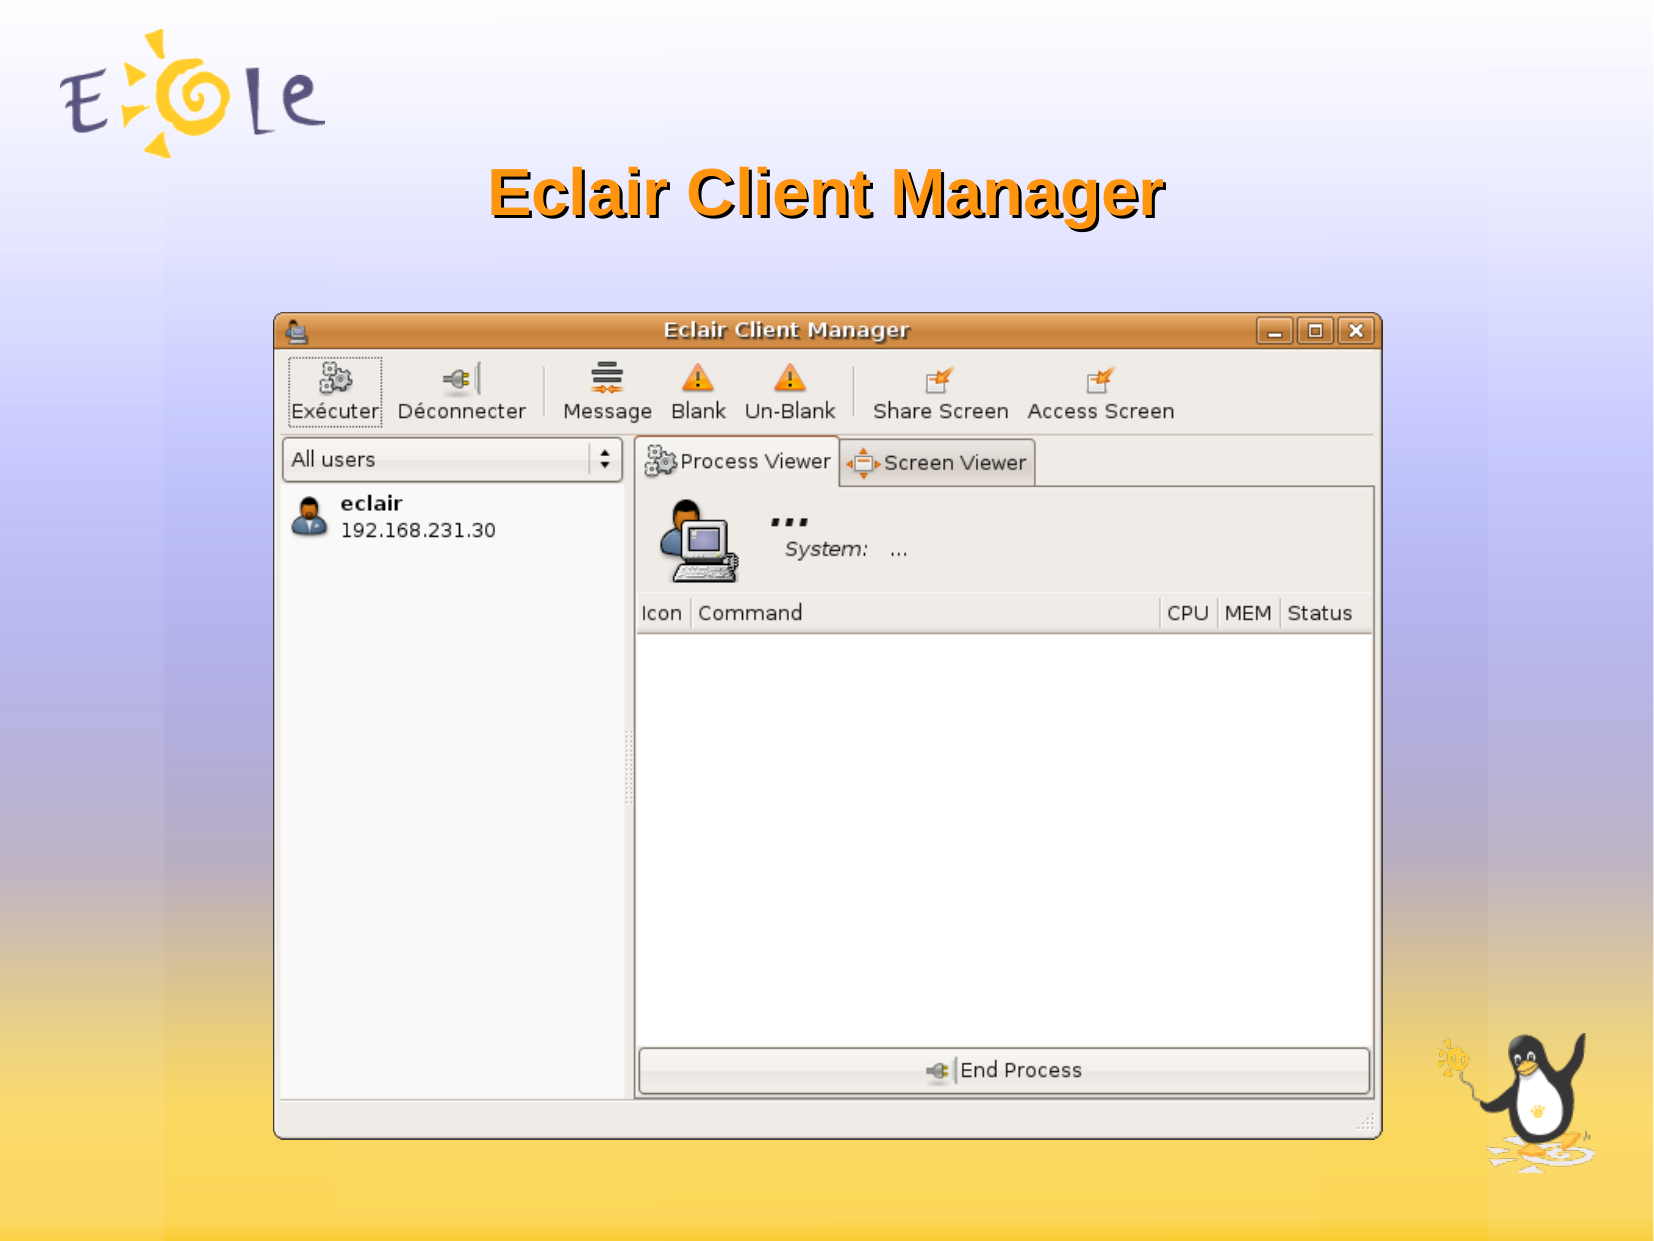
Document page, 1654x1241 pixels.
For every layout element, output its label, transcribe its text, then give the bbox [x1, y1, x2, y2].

picture [0, 0, 1654, 1241]
text_box Eclair Client Manager [472, 147, 1182, 239]
